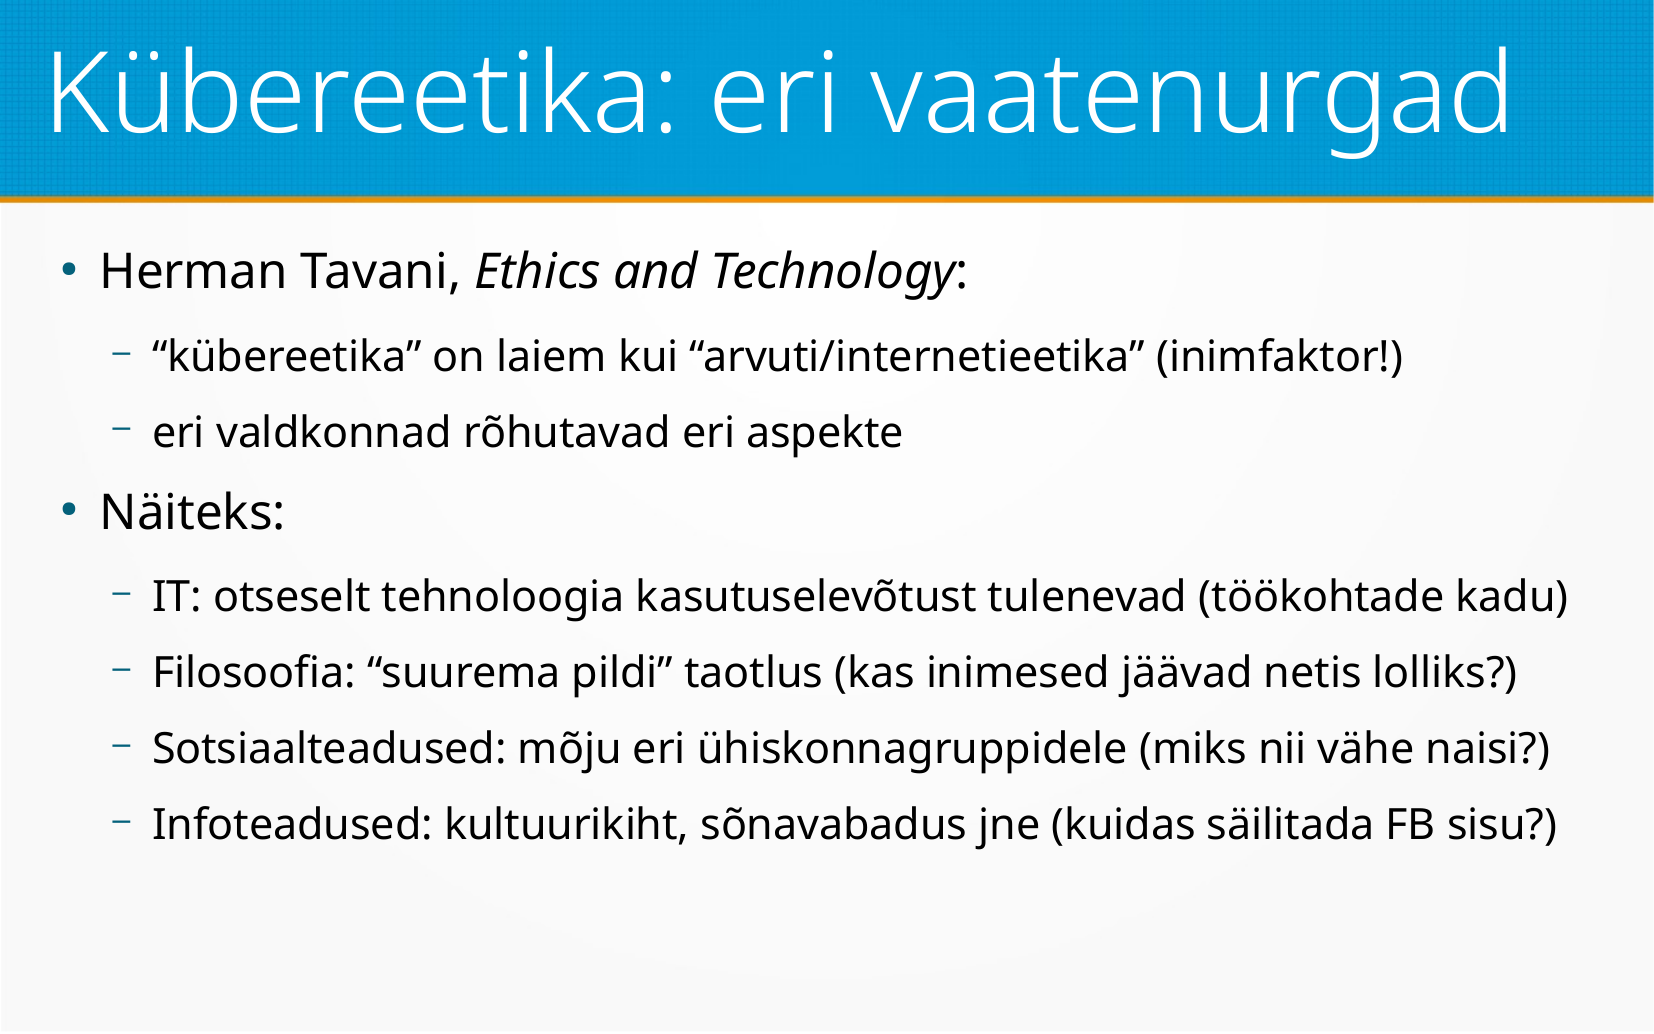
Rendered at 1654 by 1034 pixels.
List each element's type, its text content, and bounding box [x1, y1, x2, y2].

list Herman Tavani, Ethics and Technology: “kübereetika” on laiem kui “arvuti/internetieetika” (inimfaktor!) eri valdkonnad rõhutavad eri aspekte Näiteks: IT: otseselt tehnoloogia kasutuselevõtust tulenevad (töökohtade kadu) Filosoofia: “suurema pildi” taotlus (kas inimesed jäävad netis lolliks?) Sotsiaalteadused: mõju eri ühiskonnagruppidele (miks nii vähe naisi?) Infoteadused: kultuurikiht, sõnavabadus jne (kuidas säilitada FB sisu?) [47, 236, 1607, 1002]
picture [0, 195, 1654, 1034]
title Kübereetika: eri vaatenurgad [43, 0, 1619, 166]
